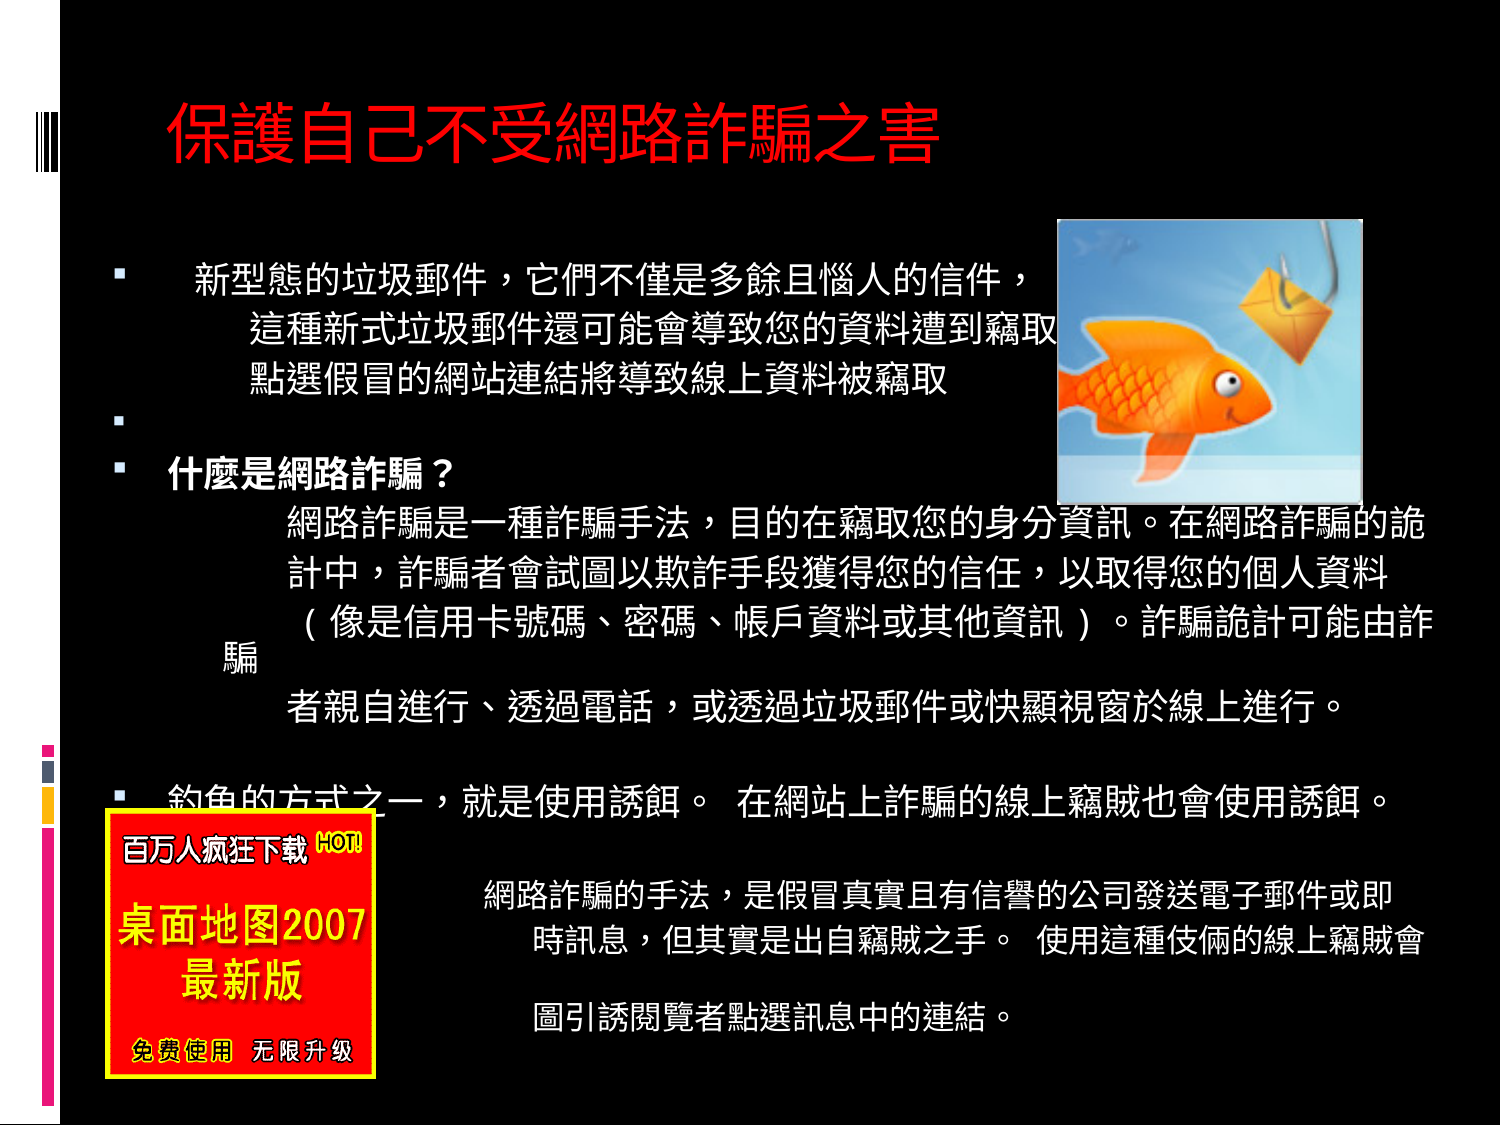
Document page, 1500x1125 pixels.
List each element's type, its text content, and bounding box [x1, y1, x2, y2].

picture [1057, 220, 1363, 505]
title 保護自己不受網路詐騙之害 [150, 84, 1426, 235]
list 新型態的垃圾郵件，它們不僅是多餘且惱人的信件， 這種新式垃圾郵件還可能會導致您的資料遭到竊取。 點選假冒的網站連結將導致線上資料被竊取 什麼是網路詐騙？ 網路詐騙是一種詐騙手法，目的在竊取您的身分資訊。在網路詐騙的詭 計中，詐騙者會試圖以欺詐手段獲得您的信任，以取得您的個人資料 (像是信用卡號碼、密碼、帳戶資料或其他資訊)。詐騙詭計可能由詐騙 者親自進行、透過電話，或透過垃圾郵件或快顯視窗於線上進行。 釣魚的方式之一，就是使用誘餌。 在網站上詐騙的線上竊賊也會使用誘餌。 網路詐騙的手法，是假冒真實且有信譽的公司發送電子郵件或即 時訊息，但其實是出自竊賊之手。 使用這種伎倆的線上竊賊會企 圖引誘閱覽者點選訊息中的連結。 [75, 257, 1454, 1079]
picture [105, 808, 376, 1079]
